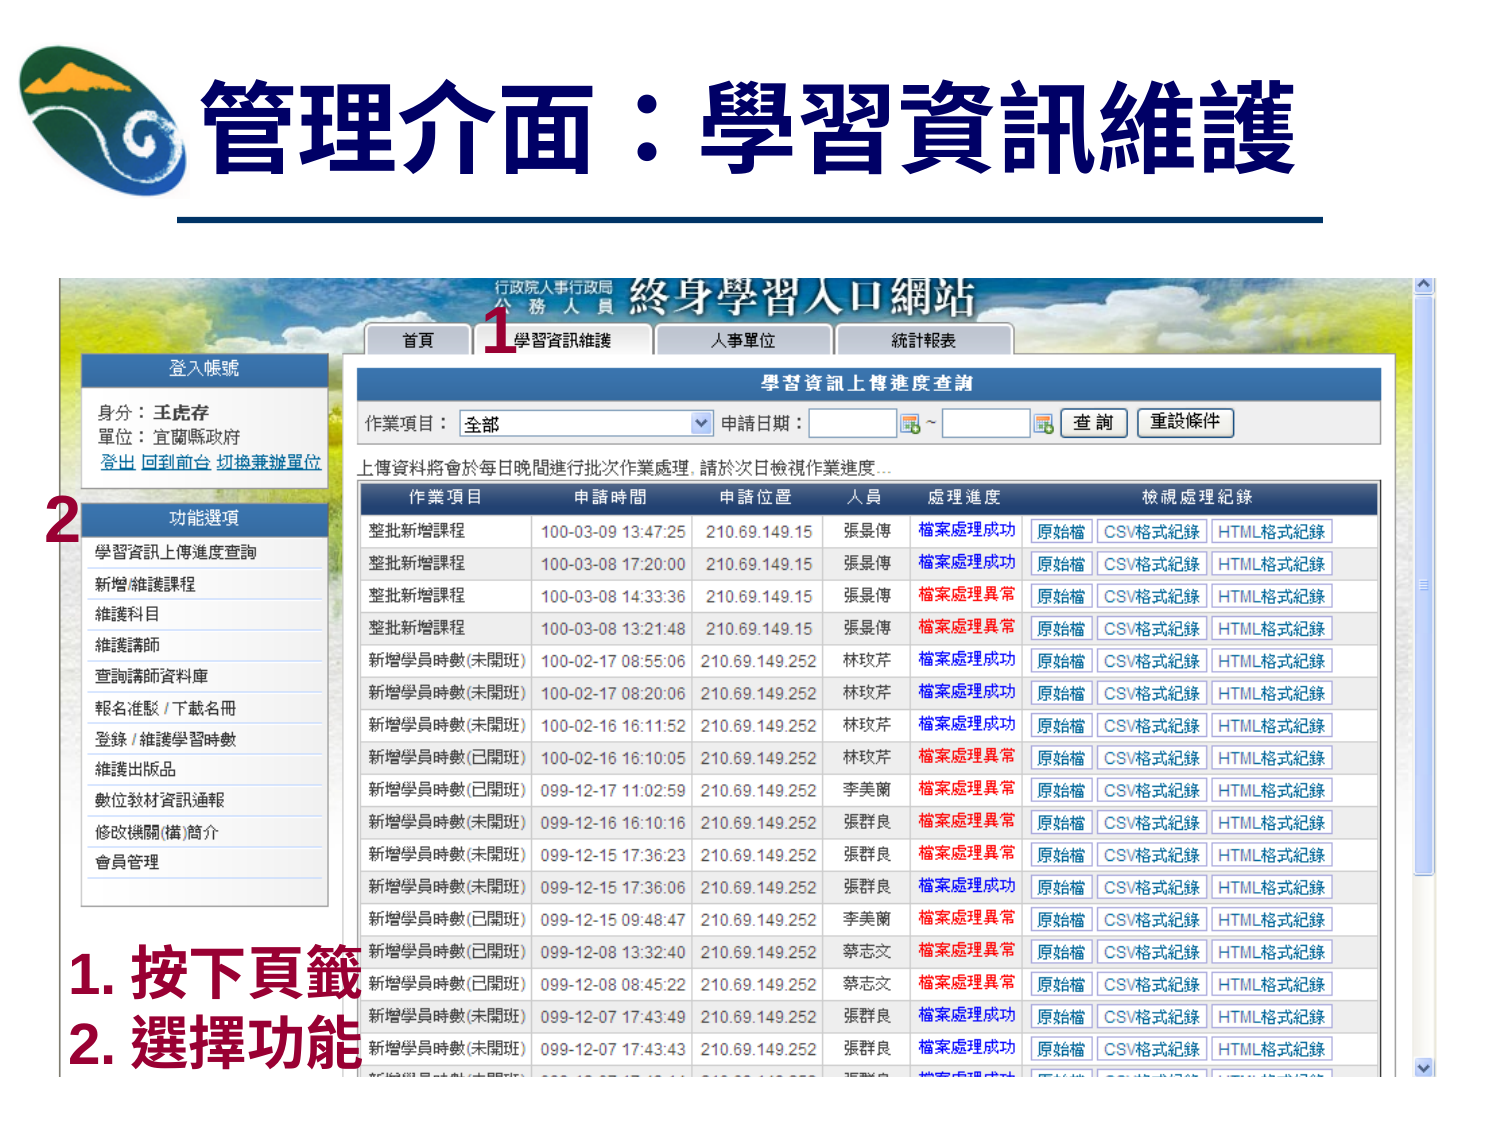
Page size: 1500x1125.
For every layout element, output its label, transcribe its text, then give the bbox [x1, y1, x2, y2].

picture [17, 42, 190, 199]
picture [58, 278, 1438, 1077]
text_box 1 [466, 278, 538, 374]
text_box 1.按下頁籤 2.選擇功能 [53, 928, 467, 1084]
text_box 管理介面：學習資訊維護 [110, 55, 1385, 196]
text_box 2 [29, 467, 101, 564]
